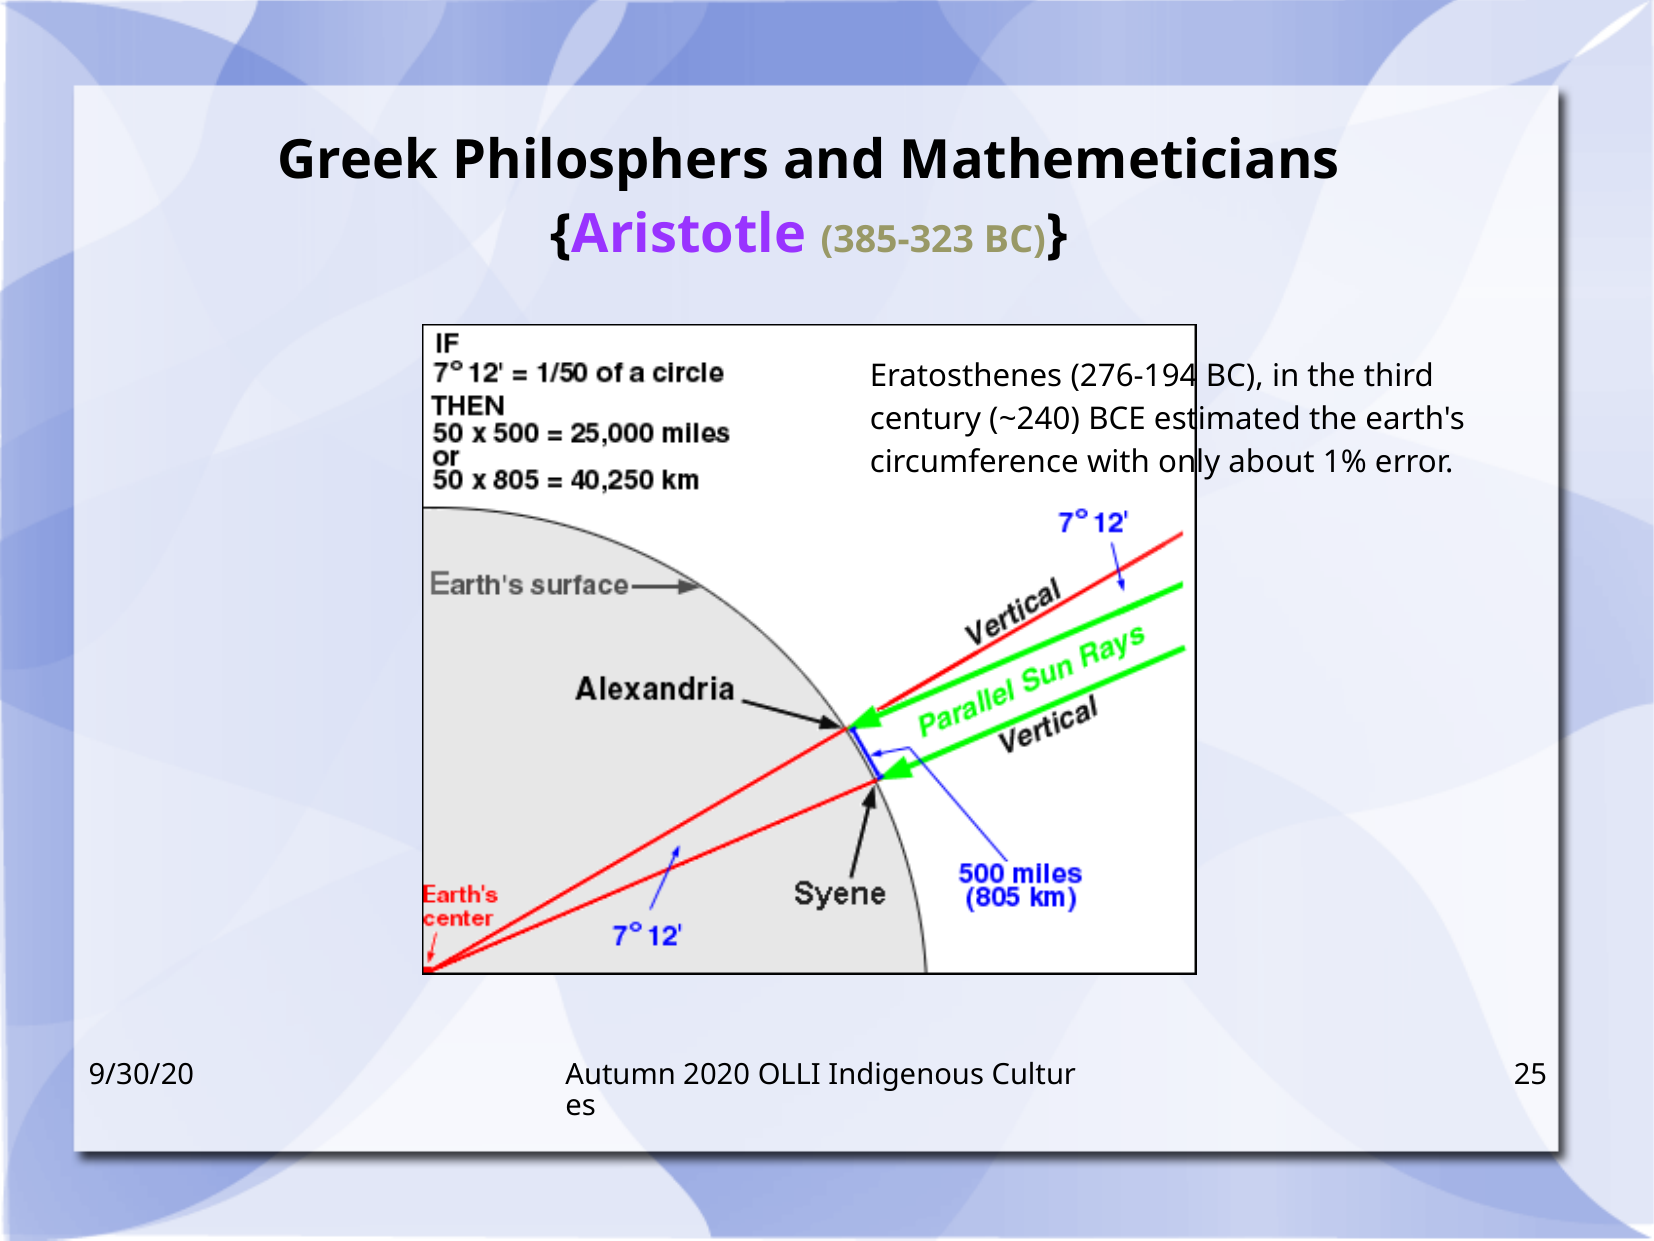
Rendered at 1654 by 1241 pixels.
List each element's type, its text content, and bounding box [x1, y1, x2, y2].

text_box Eratosthenes (276-194 BC), in the third century (~240) BCE estimated the earth's circumference with only about 1% error. [855, 346, 1532, 512]
picture [0, 0, 1654, 1241]
title Greek Philosphers and Mathemeticians {Aristotle (385-323 BC)} [82, 90, 1536, 298]
